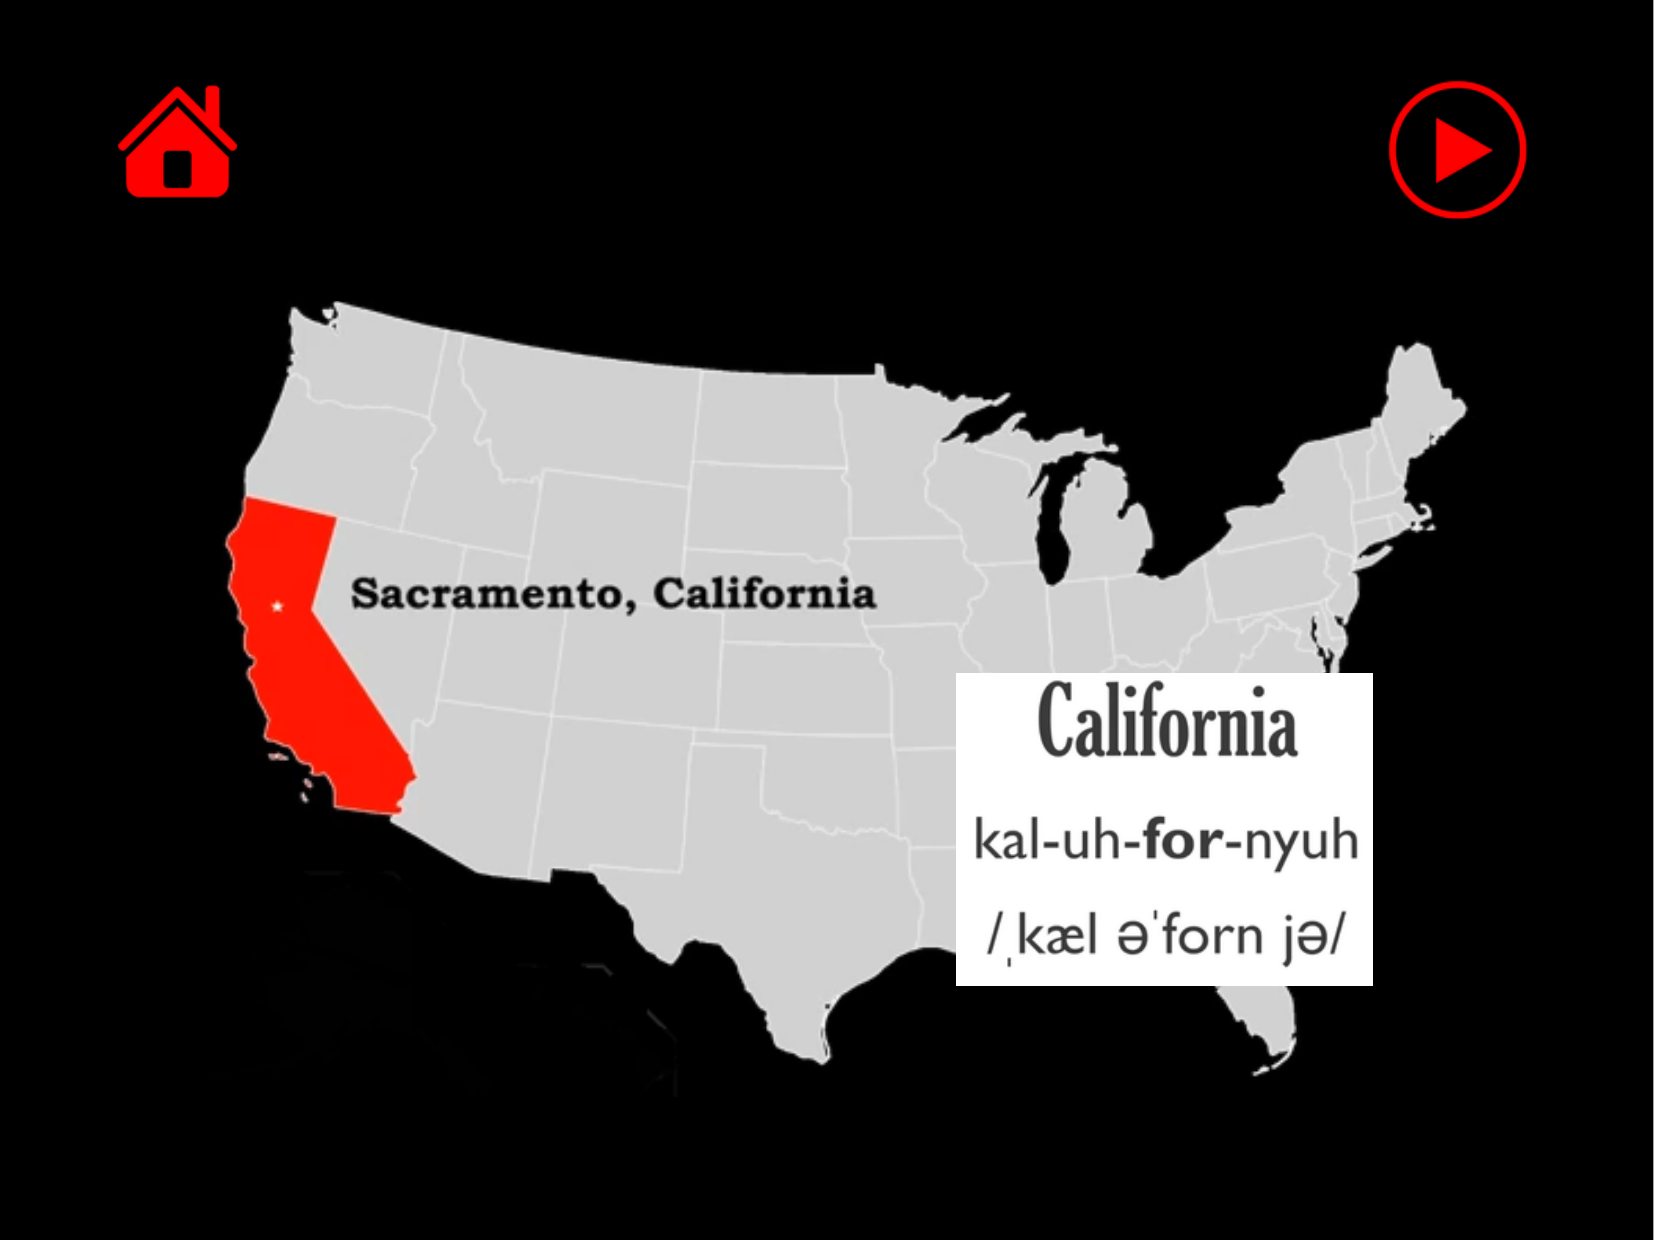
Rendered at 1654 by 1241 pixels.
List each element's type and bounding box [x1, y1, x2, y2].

picture [118, 82, 237, 201]
picture [170, 301, 1484, 1097]
picture [1381, 70, 1539, 228]
